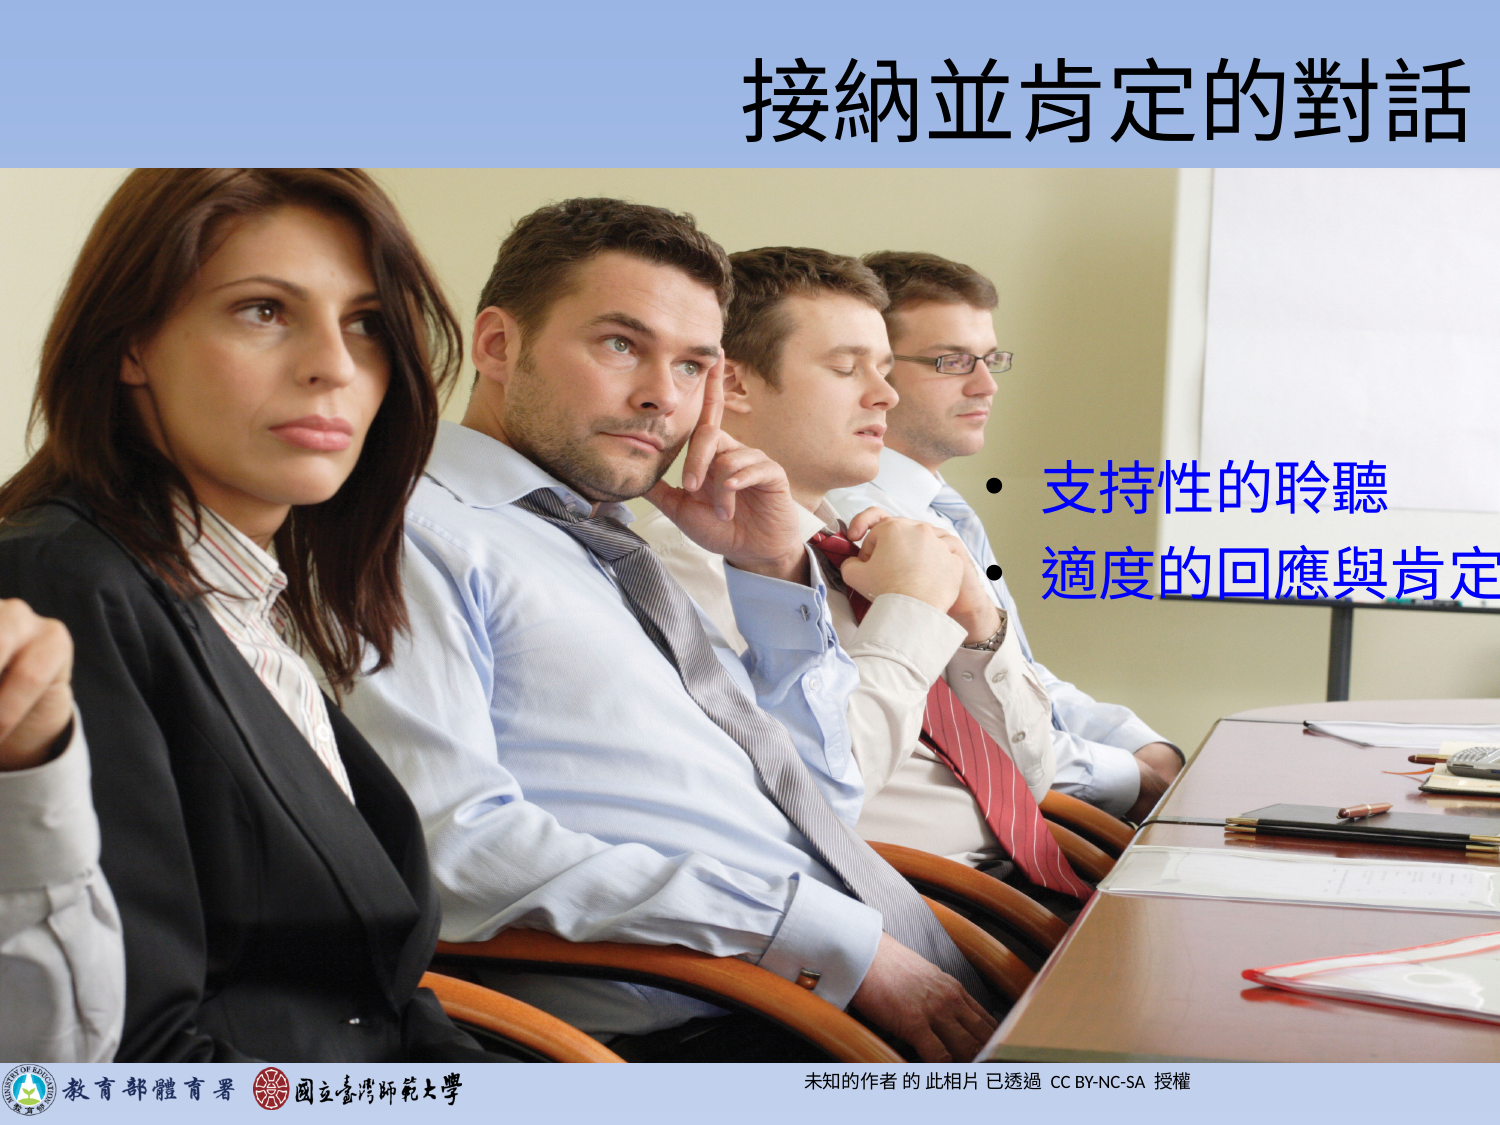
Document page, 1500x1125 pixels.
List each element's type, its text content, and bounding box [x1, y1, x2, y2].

title 接納並肯定的對話 [715, 5, 1500, 193]
picture [0, 168, 1500, 1063]
list 支持性的聆聽 適度的回應與肯定 [969, 443, 1500, 682]
text_box 未知的作者 的 此相片 已透過 CC BY-NC-SA 授權 [789, 1062, 1500, 1101]
